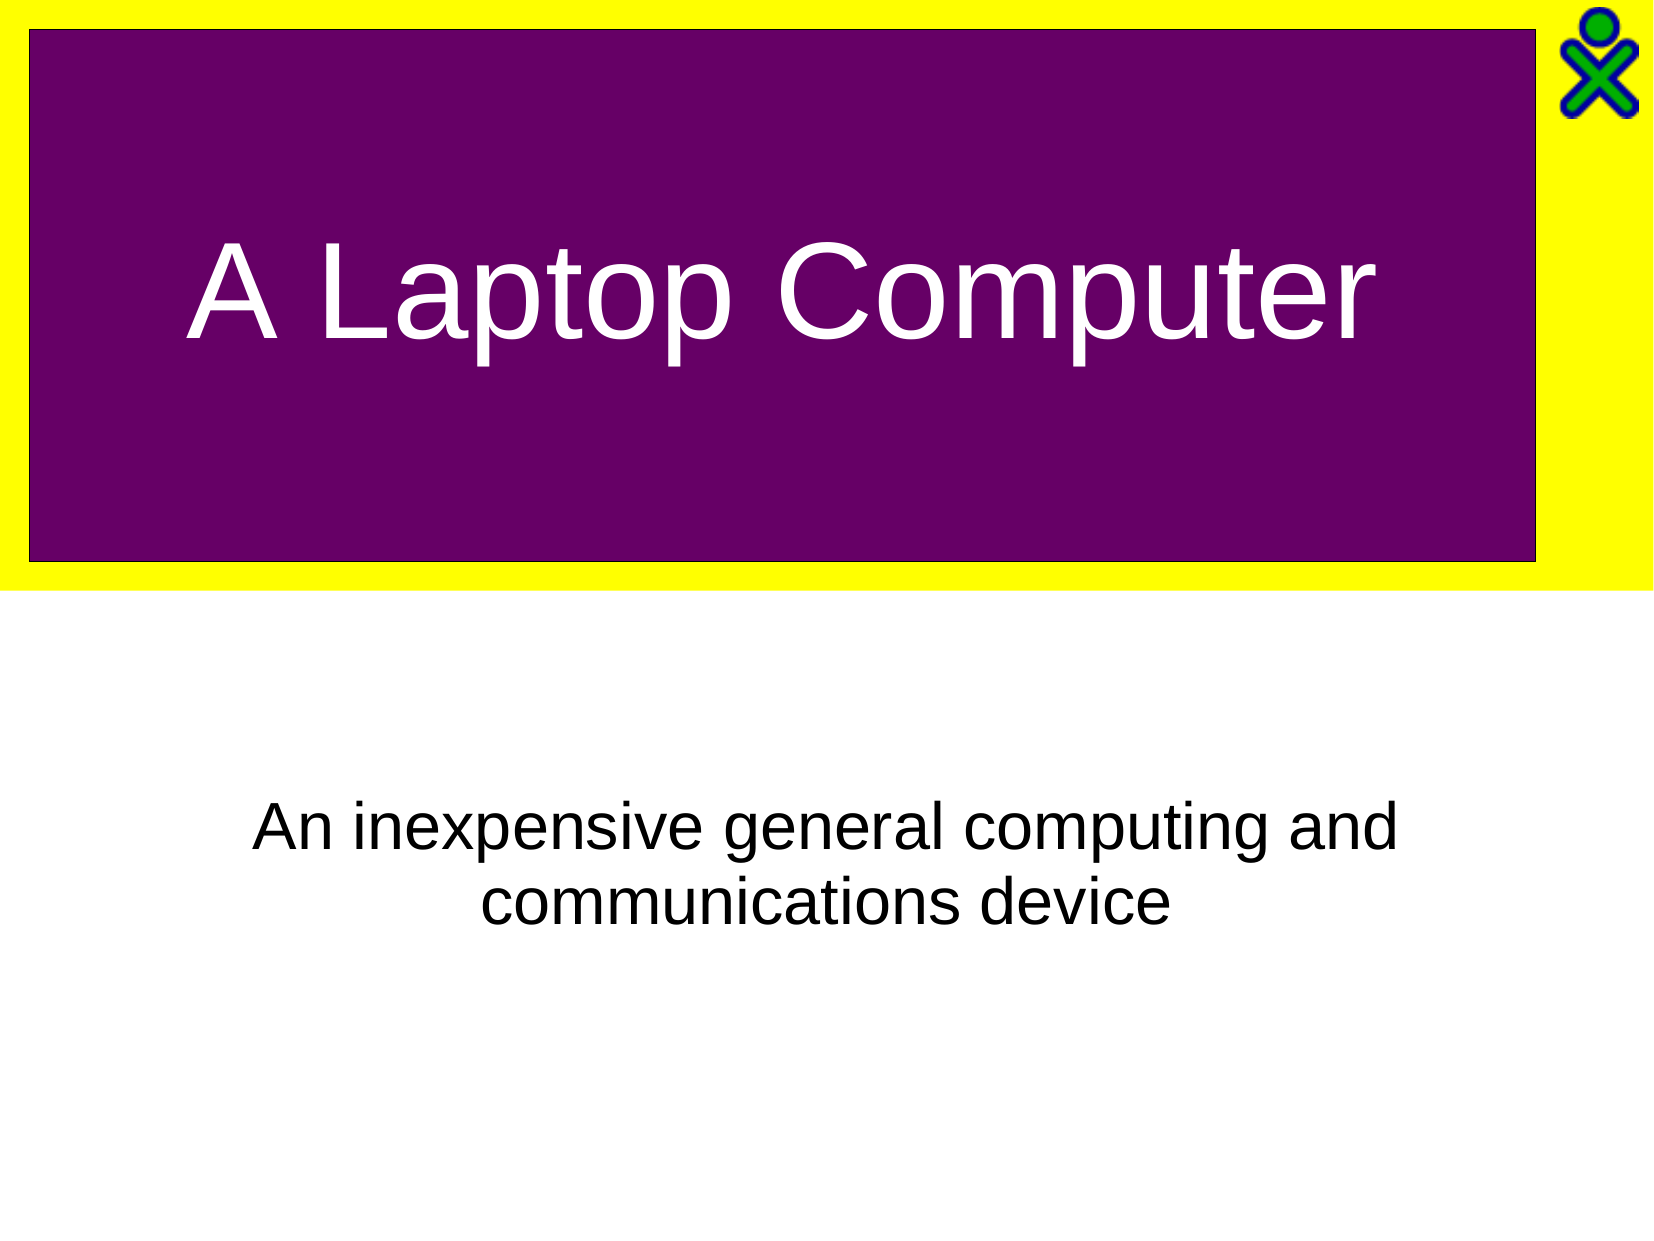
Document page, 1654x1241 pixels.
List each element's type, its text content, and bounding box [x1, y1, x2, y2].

picture [1559, 7, 1639, 119]
title A Laptop Computer [59, 56, 1506, 525]
subtitle An inexpensive general computing and communications device [82, 627, 1571, 1102]
